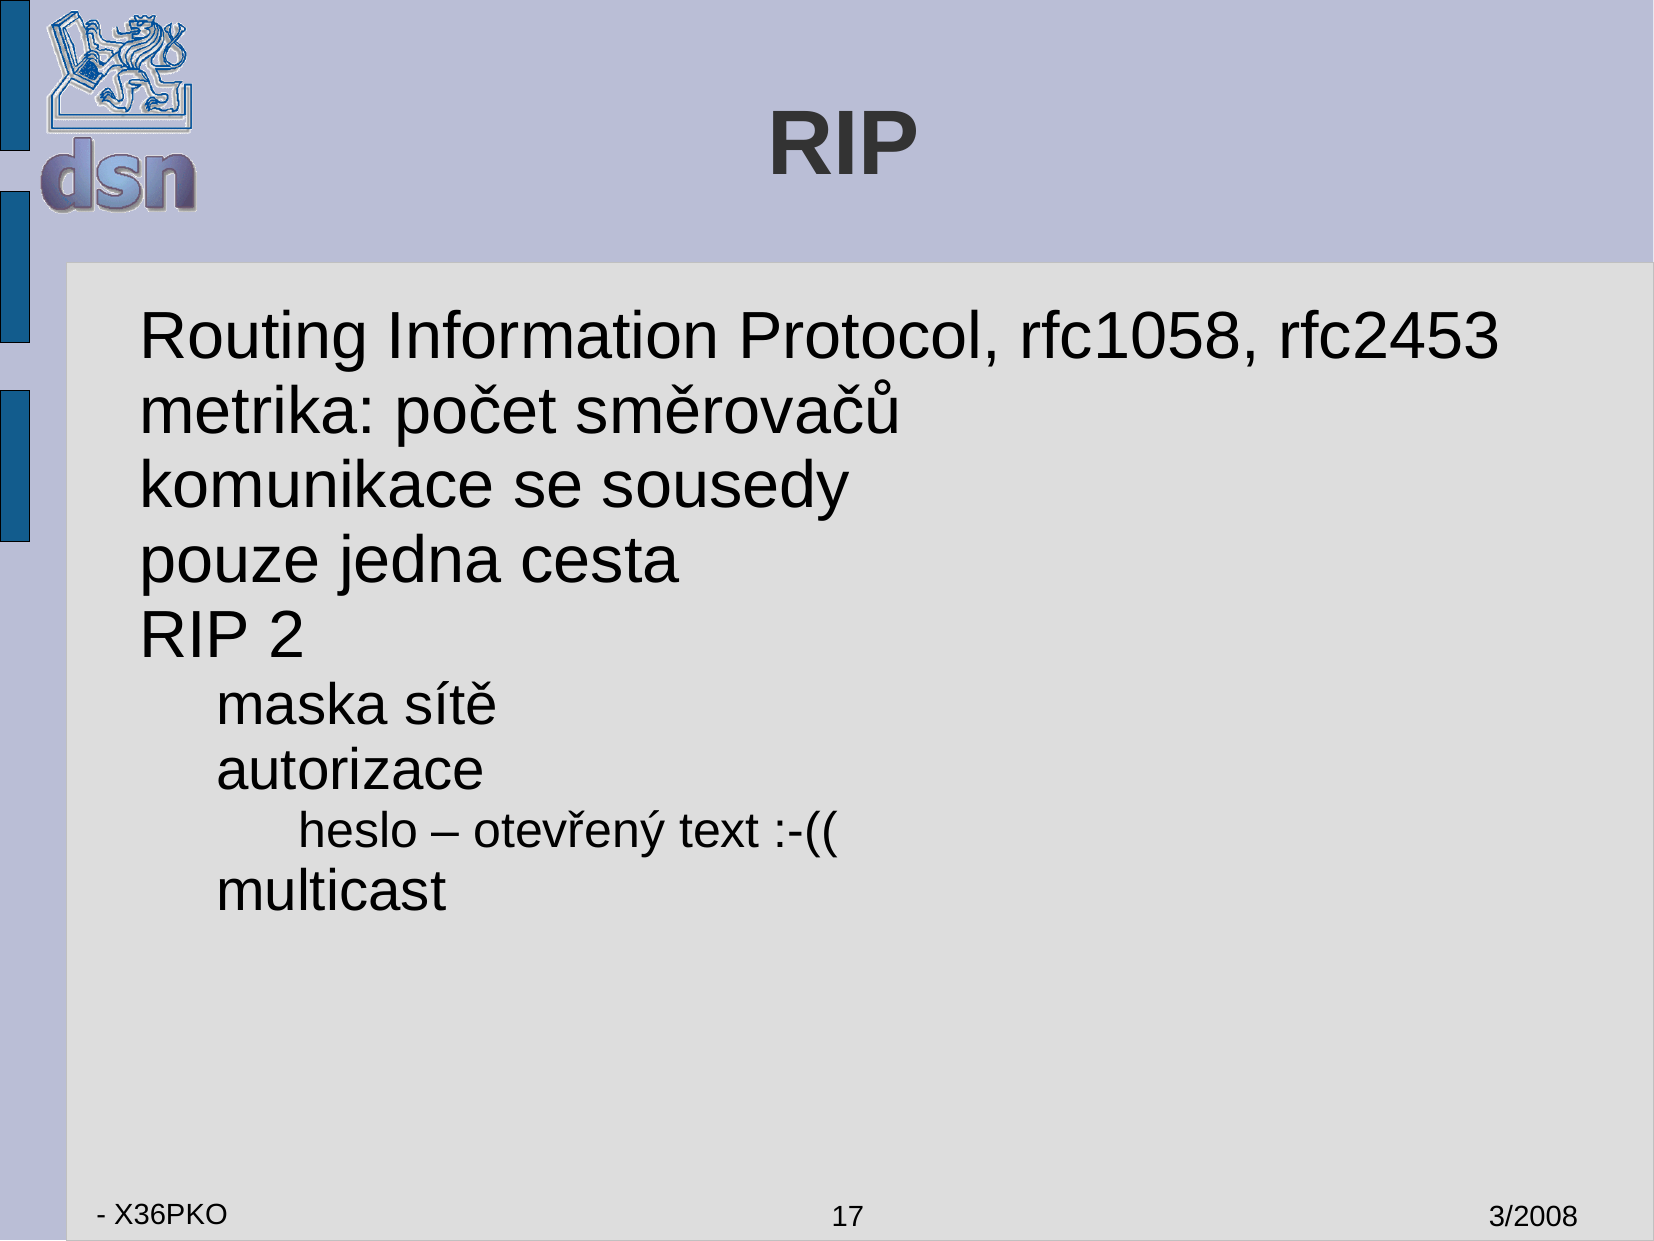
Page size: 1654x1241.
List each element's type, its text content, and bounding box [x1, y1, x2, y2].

title RIP [210, 39, 1478, 247]
picture [10, 10, 223, 230]
list Routing Information Protocol, rfc1058, rfc2453 metrika: počet směrovačů komunikace se sousedy pouze jedna cesta RIP 2 maska sítě autorizace heslo – otevřený text :-(( multicast [121, 297, 1585, 1126]
